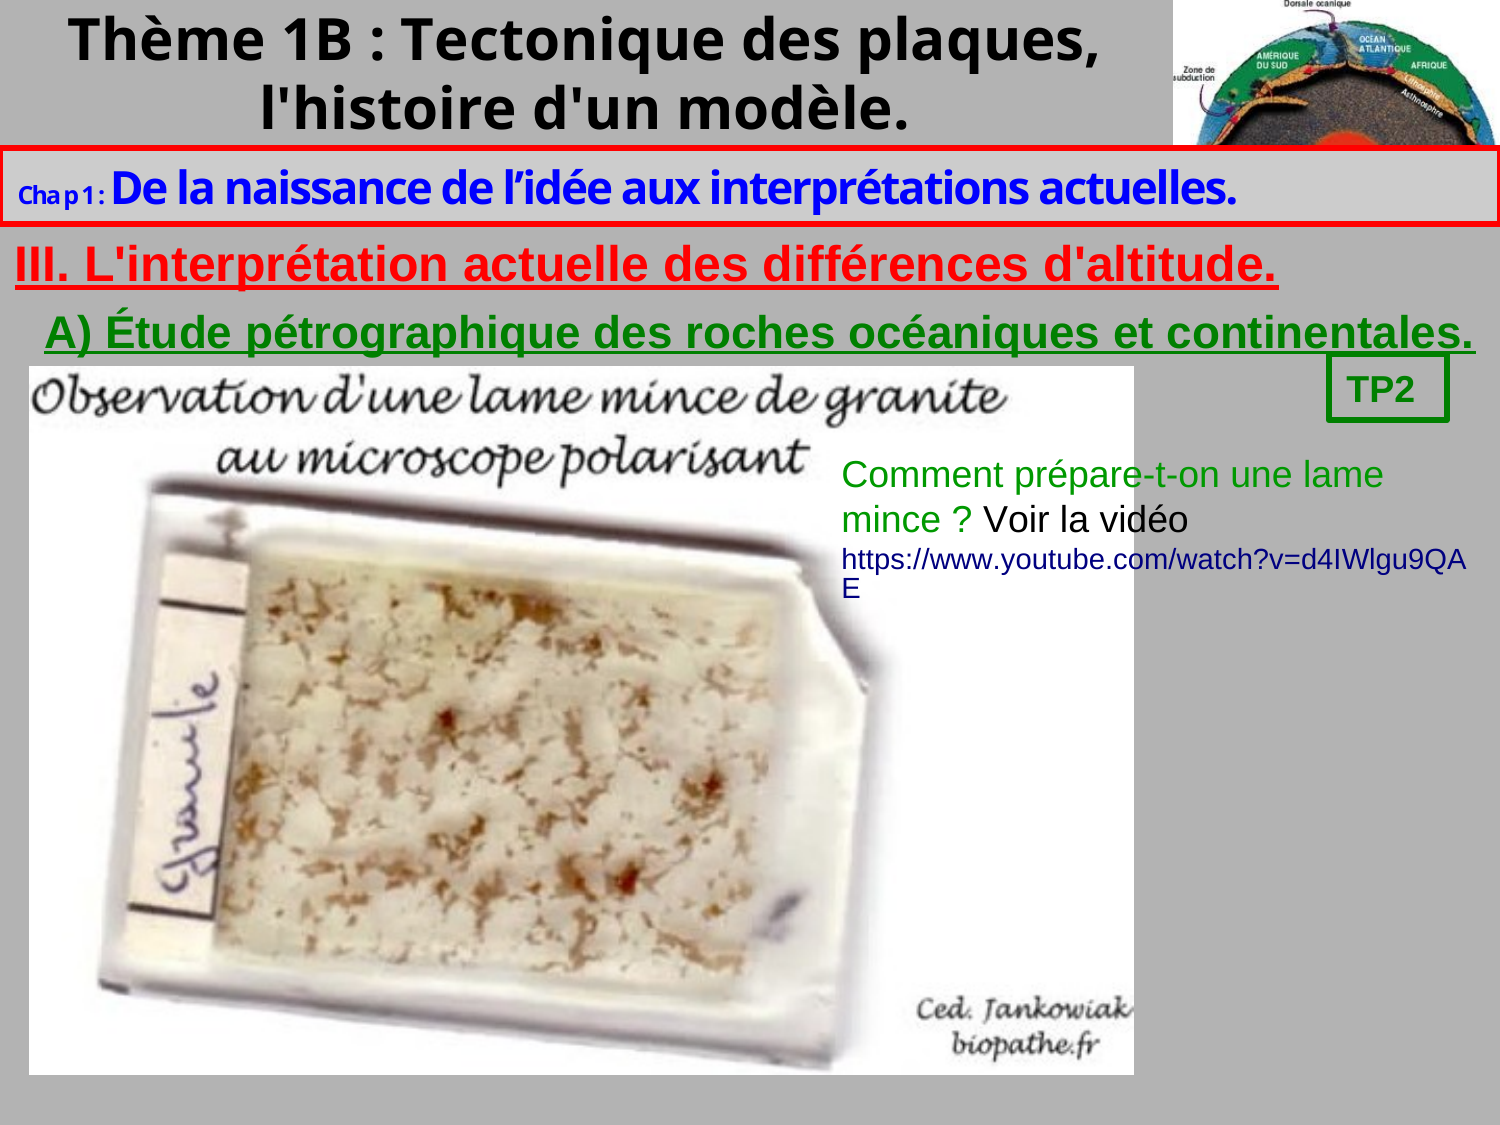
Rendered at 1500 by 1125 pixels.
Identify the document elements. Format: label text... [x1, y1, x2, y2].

text_box III. L'interprétation actuelle des différences d'altitude. [0, 224, 1418, 300]
text_box A) Étude pétrographique des roches océaniques et continentales. [29, 295, 1500, 366]
text_box TP2 [1328, 354, 1447, 421]
picture [29, 366, 1134, 1075]
text_box Comment prépare-t-on une lame mince ? Voir la vidéo https://www.youtube.com/watch?v=d4IWlgu9QAE [826, 442, 1500, 618]
text_box Cha p 1 : De la naissance de l’idée aux interprétations actuelles. [0, 147, 1500, 224]
text_box Thème 1B : Tectonique des plaques, l'histoire d'un modèle. [0, 0, 1173, 147]
picture [1173, 0, 1500, 147]
